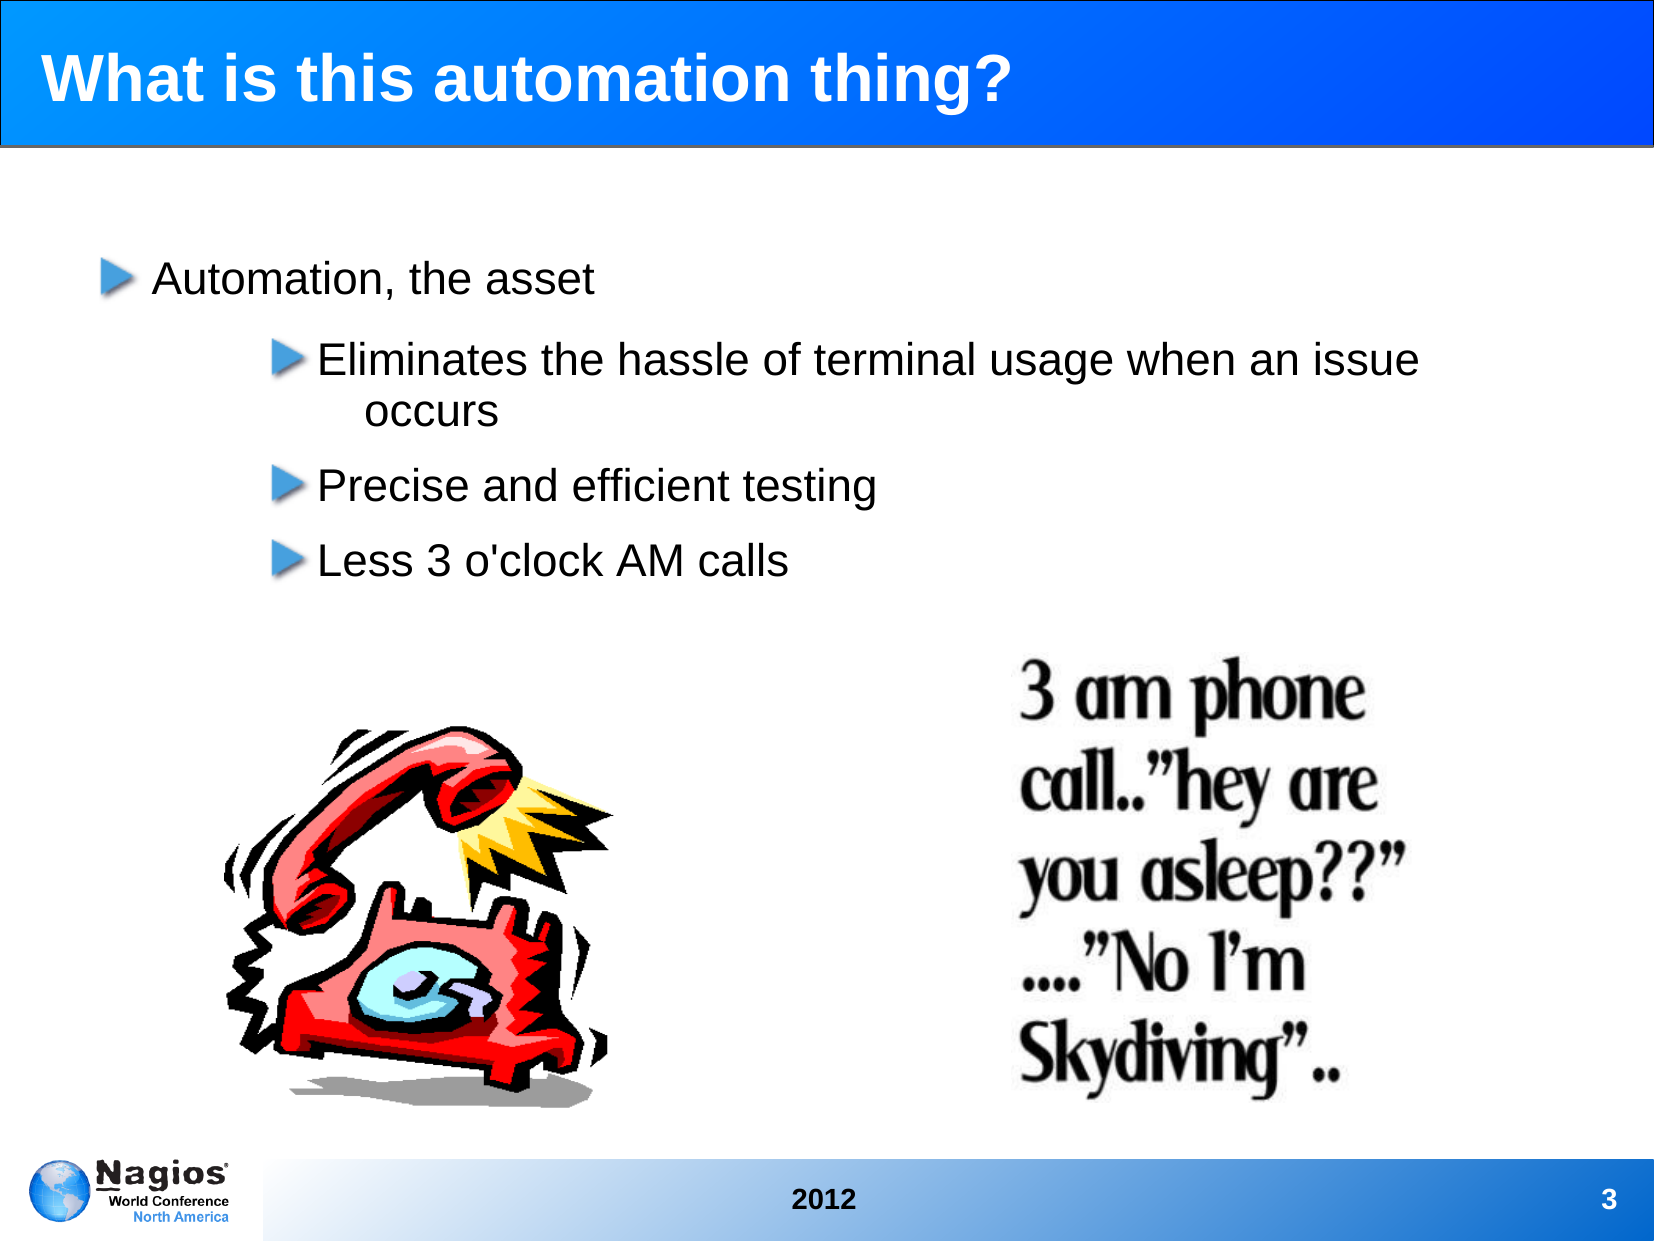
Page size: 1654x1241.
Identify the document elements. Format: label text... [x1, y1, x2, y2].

title What is this automation thing? [41, 0, 1248, 211]
list Automation, the asset Eliminates the hassle of terminal usage when an issue occurs Precise and efficient testing Less 3 o'clock AM calls [80, 253, 1569, 1072]
picture [1011, 652, 1462, 1103]
picture [224, 722, 617, 1111]
picture [29, 1159, 229, 1235]
